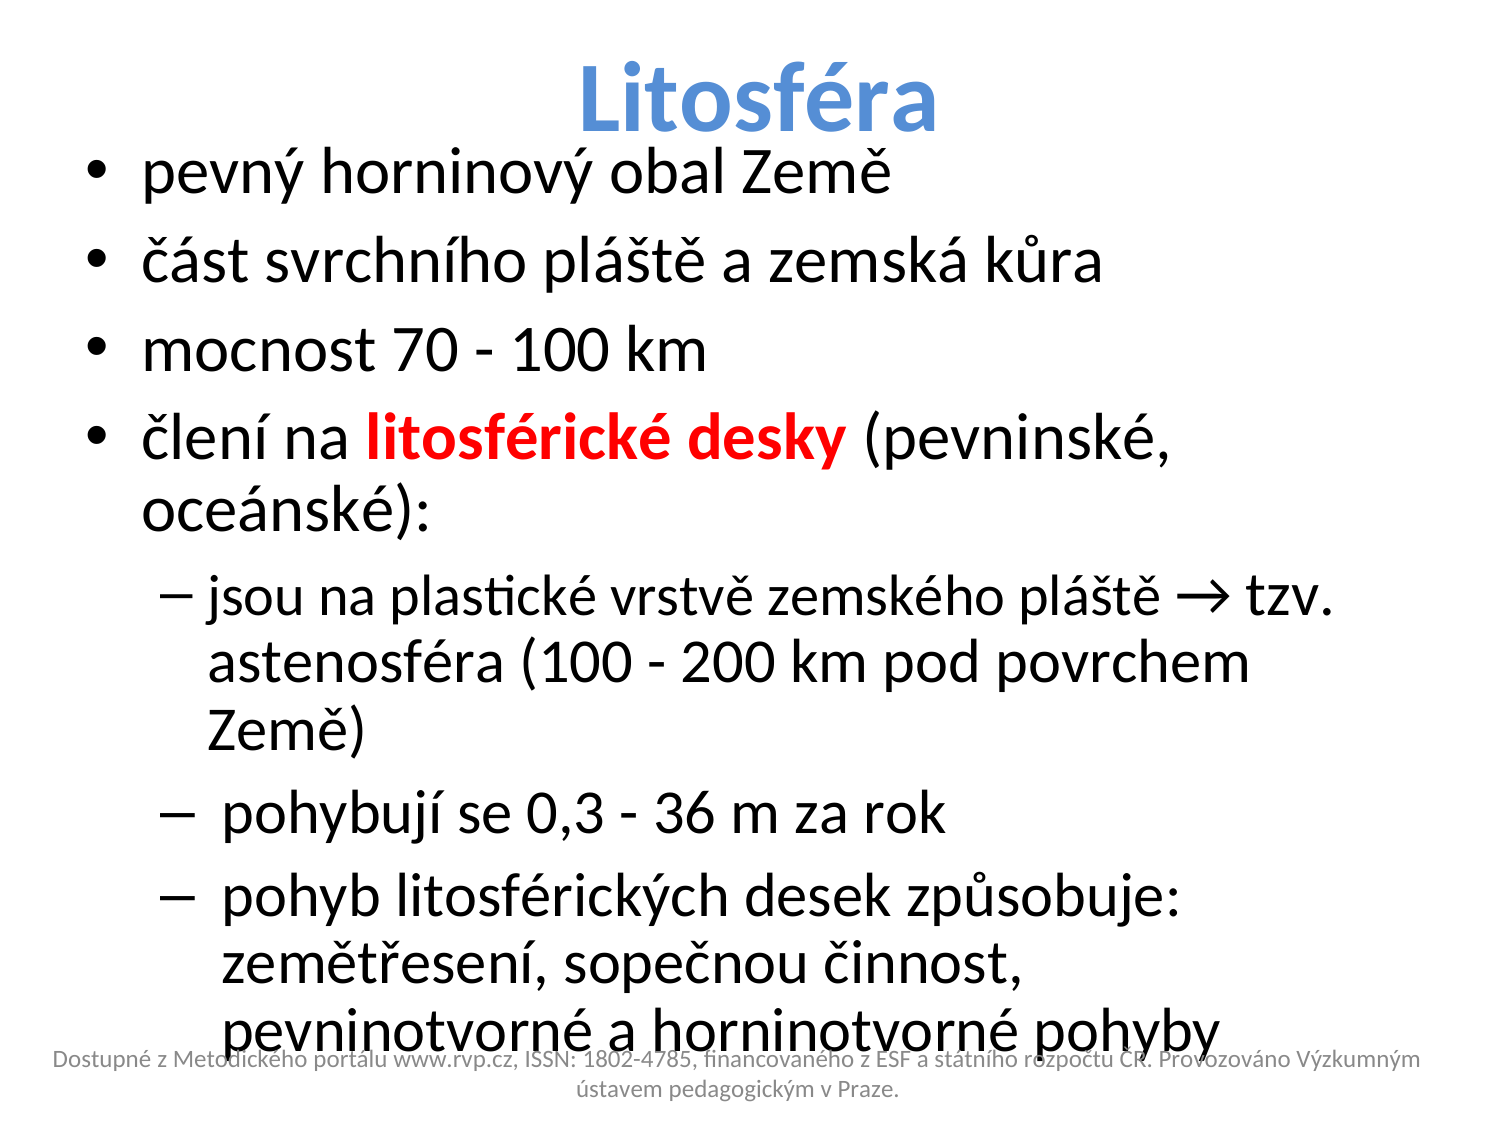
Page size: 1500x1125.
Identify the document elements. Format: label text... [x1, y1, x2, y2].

text_box Litosféra [234, 23, 1285, 141]
list pevný horninový obal Země část svrchního pláště a zemská kůra mocnost 70 - 100 km člení na litosférické desky (pevninské, oceánské): jsou na plastické vrstvě zemského pláště → tzv. astenosféra (100 - 200 km pod povrchem Země) pohybují se 0,3 - 36 m za rok pohyb litosférických desek způsobuje: zemětřesení, sopečnou činnost, pevninotvorné a horninotvorné pohyby [70, 128, 1421, 1042]
text_box Dostupné z Metodického portálu www.rvp.cz, ISSN: 1802-4785, financovaného z ESF a státního rozpočtu ČR. Provozováno Výzkumným ústavem pedagogickým v Praze. [23, 1042, 1454, 1103]
